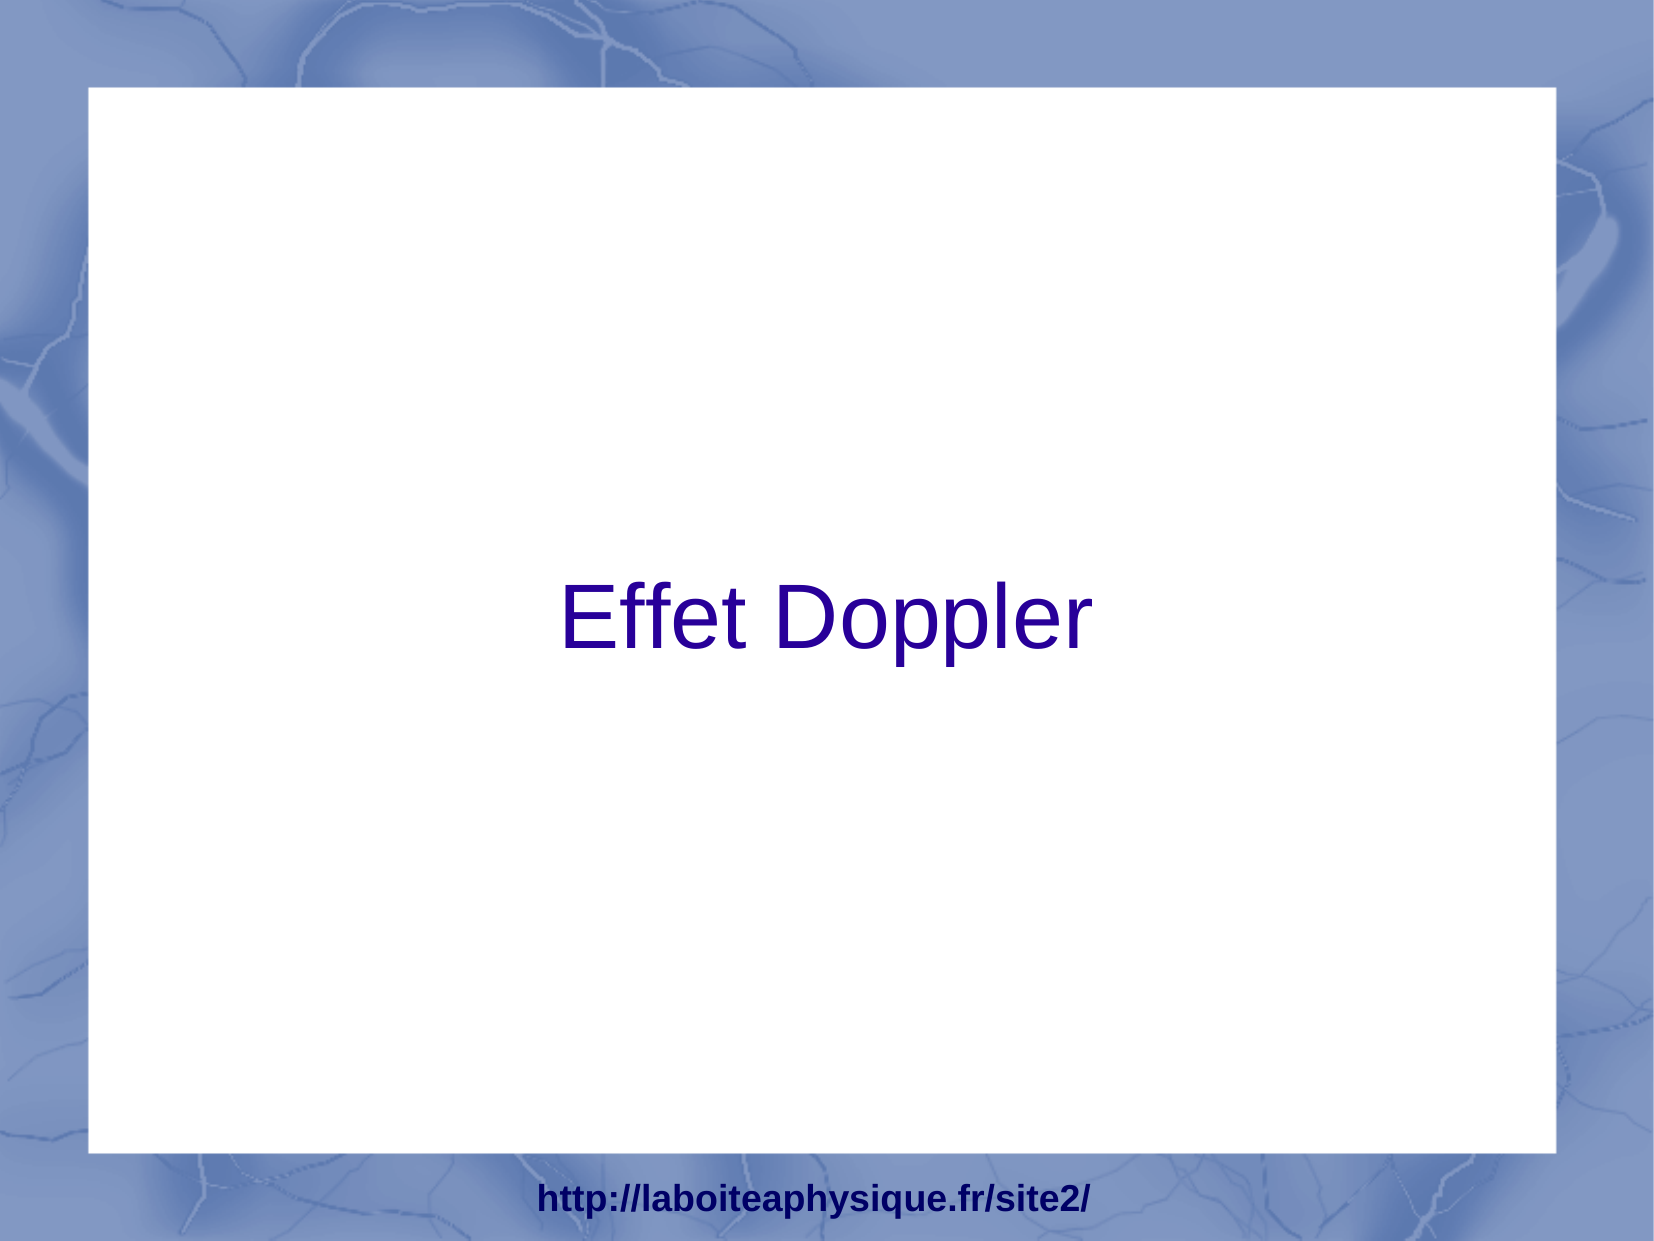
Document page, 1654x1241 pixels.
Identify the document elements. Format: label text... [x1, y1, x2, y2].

picture [0, 0, 1654, 1241]
title Effet Doppler [118, 513, 1536, 721]
text_box http://laboiteaphysique.fr/site2/ [527, 1170, 1112, 1241]
